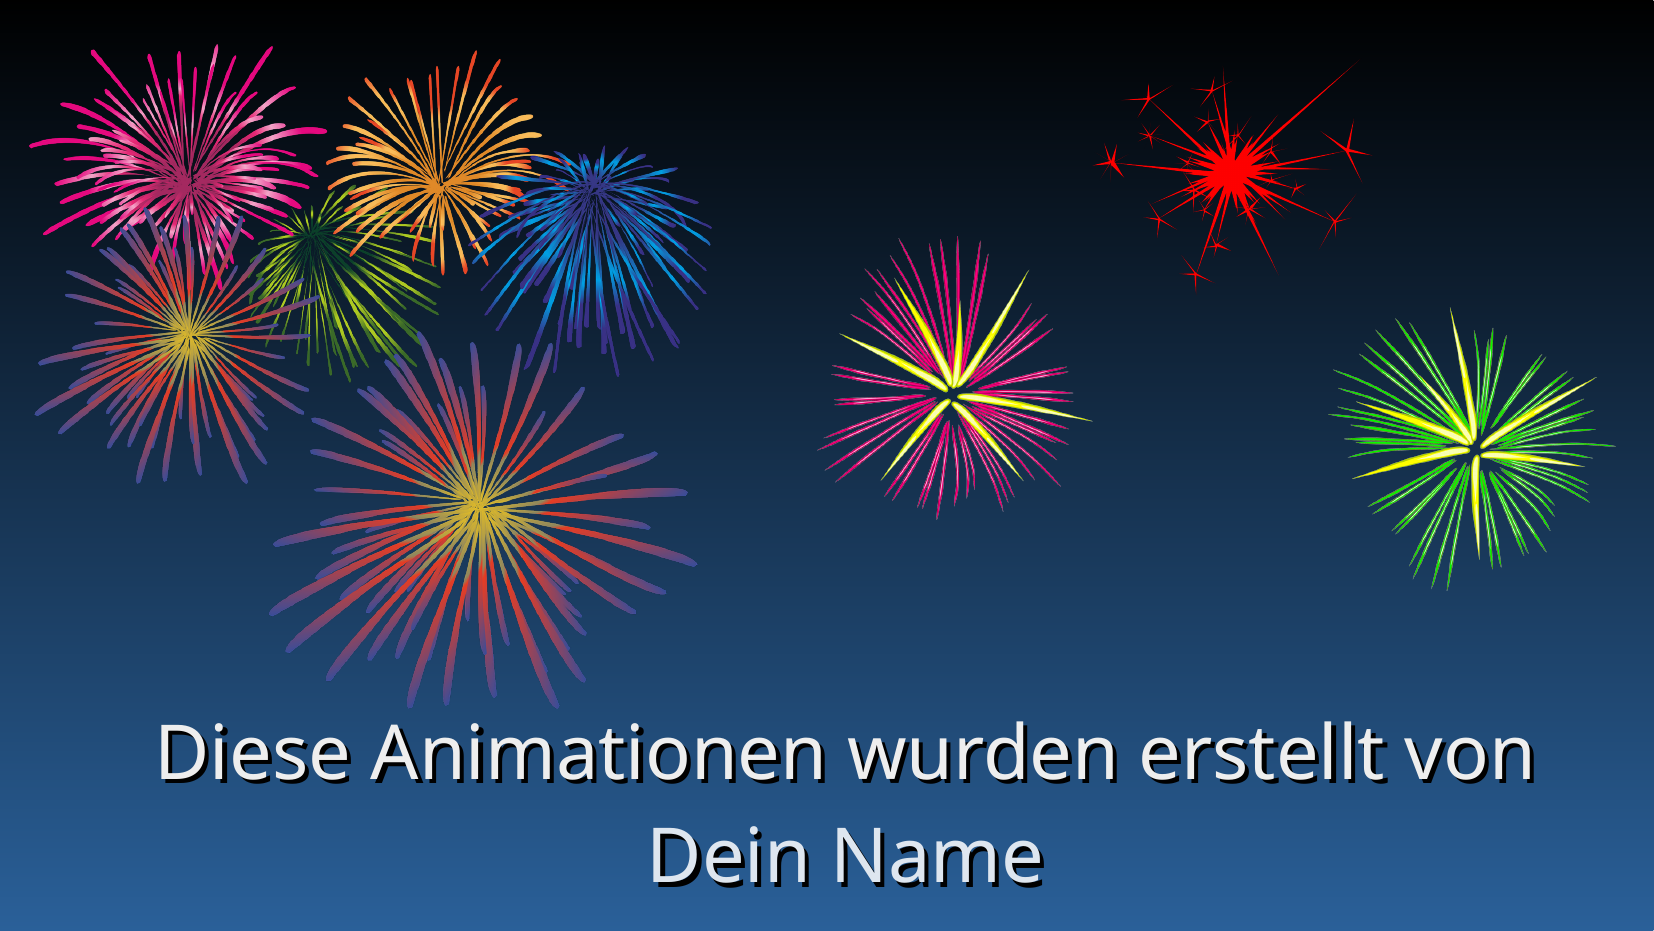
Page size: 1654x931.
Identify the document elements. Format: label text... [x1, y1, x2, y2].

picture [817, 58, 1373, 520]
title Diese Animationen wurden erstellt von Dein Name [101, 714, 1590, 890]
picture [1328, 307, 1616, 591]
picture [29, 44, 712, 709]
